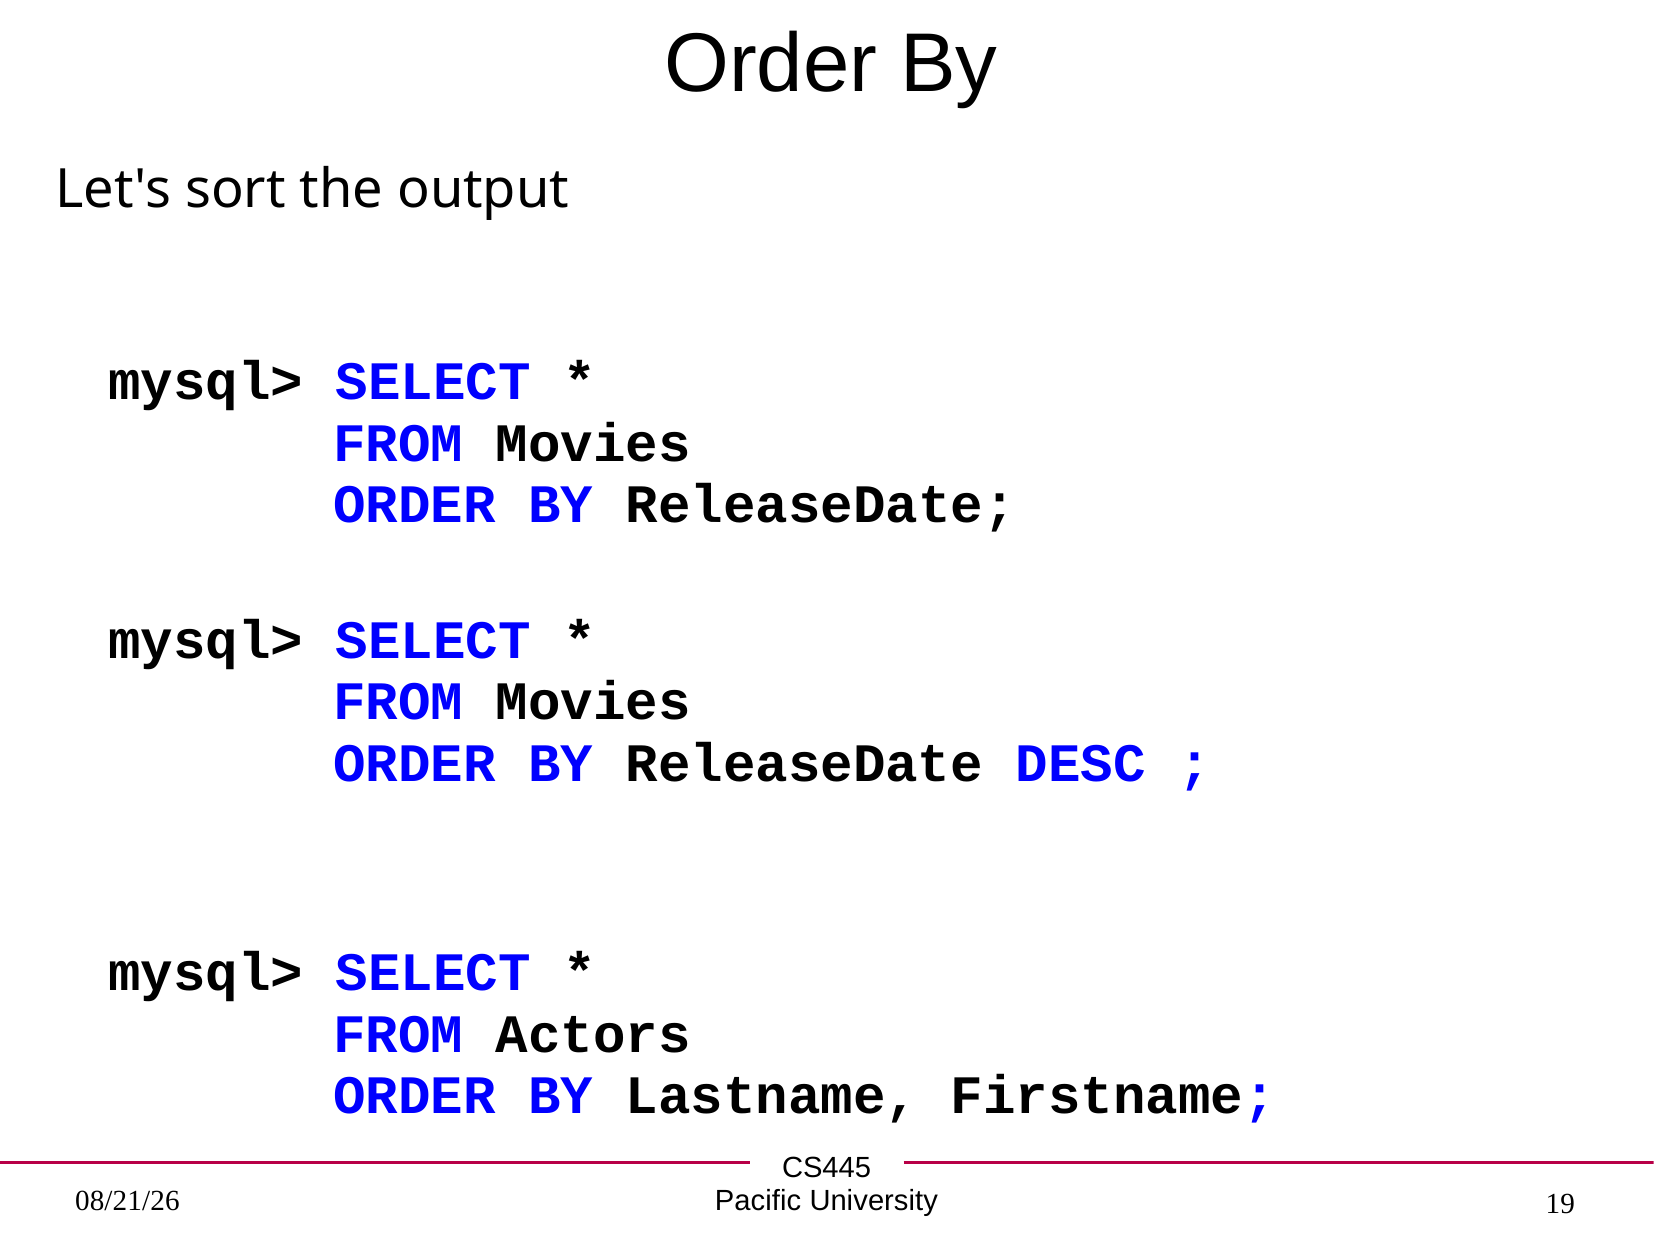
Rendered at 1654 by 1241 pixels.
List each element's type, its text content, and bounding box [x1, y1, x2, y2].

list Let's sort the output mysql> SELECT * FROM Movies ORDER BY ReleaseDate; mysql> SELECT * FROM Movies ORDER BY ReleaseDate DESC ; mysql> SELECT * FROM Actors ORDER BY Lastname, Firstname; [37, 150, 1571, 1111]
title Order By [86, 15, 1576, 109]
